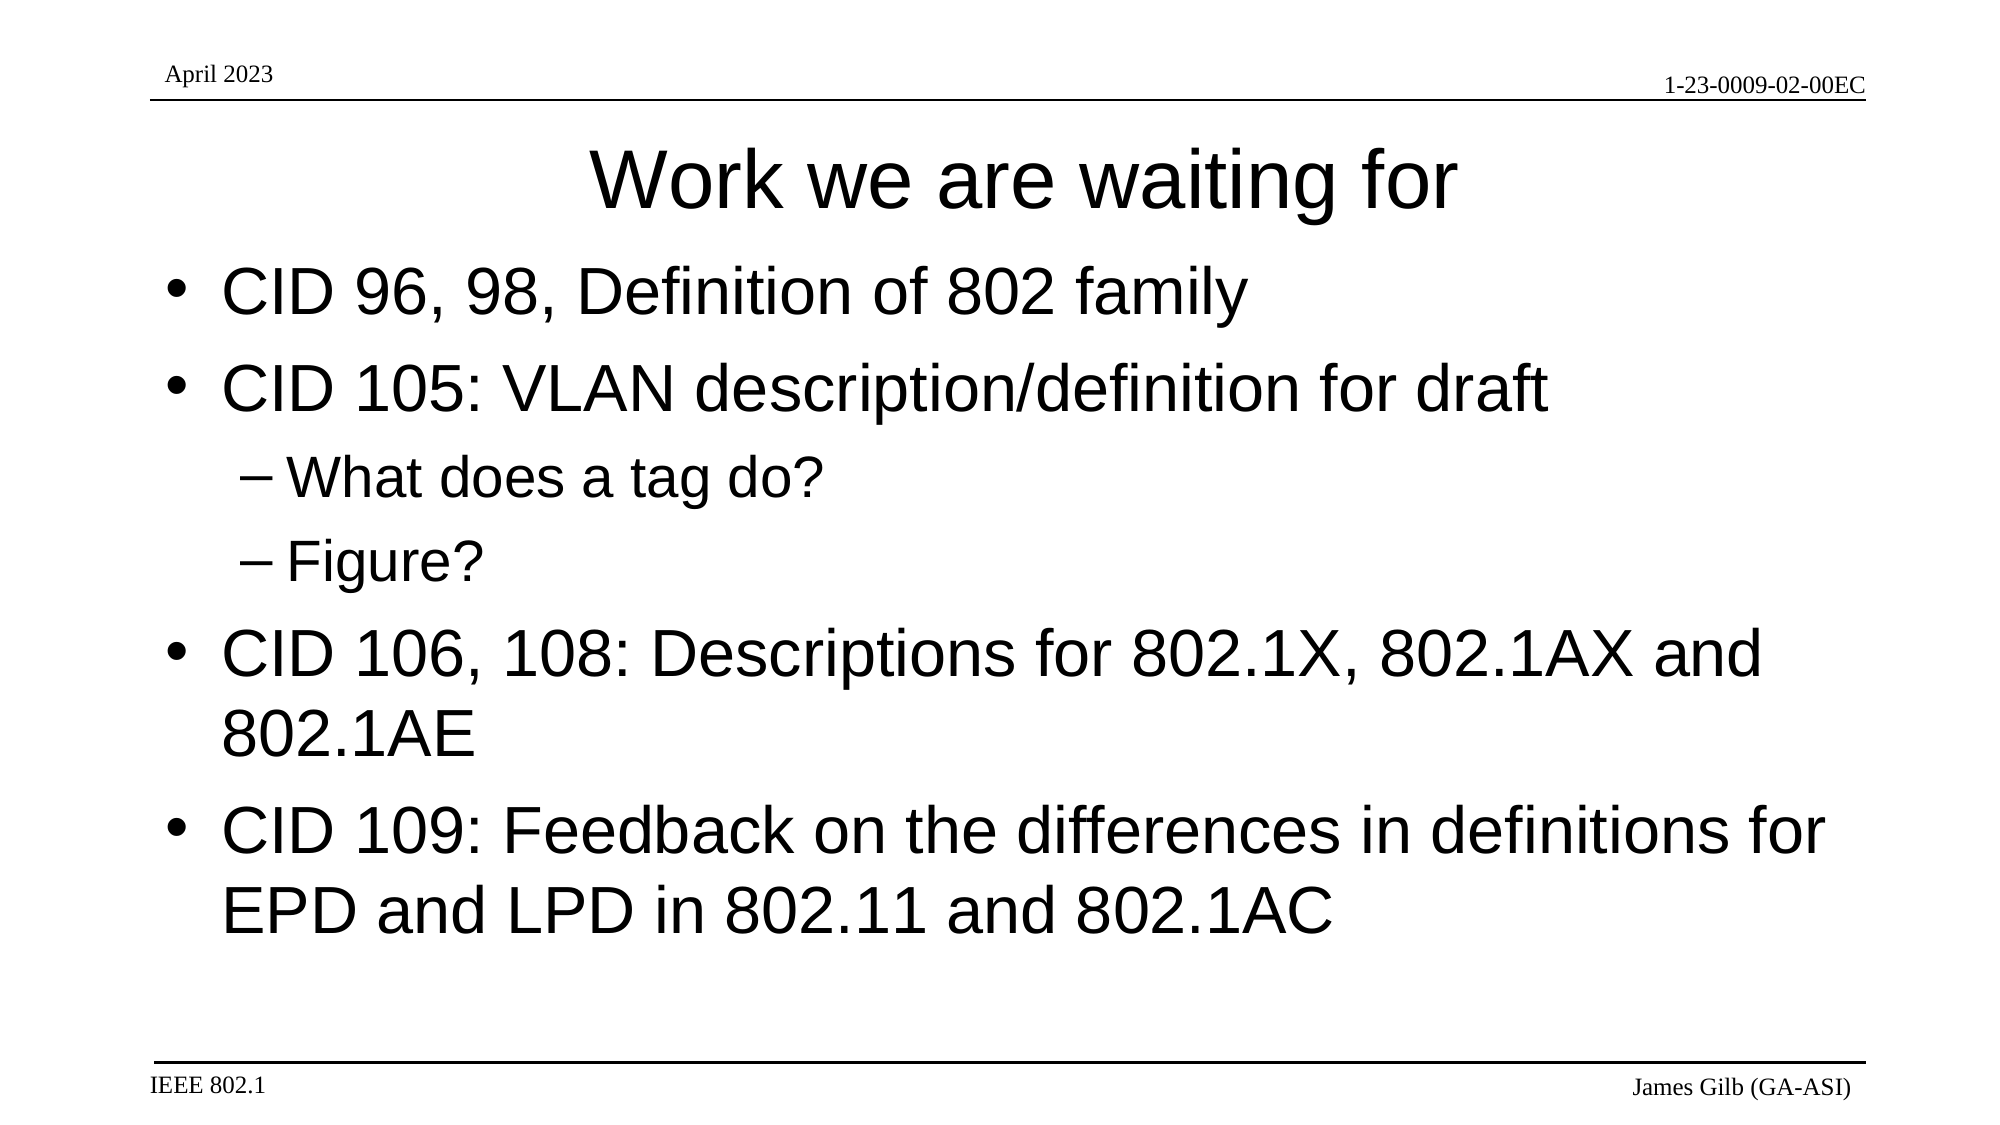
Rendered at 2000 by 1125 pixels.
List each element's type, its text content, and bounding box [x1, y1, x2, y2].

list CID 96, 98, Definition of 802 family CID 105: VLAN description/definition for draft What does a tag do? Figure? CID 106, 108: Descriptions for 802.1X, 802.1AX and 802.1AE CID 109: Feedback on the differences in definitions for EPD and LPD in 802.11 and 802.1AC [149, 239, 1900, 1051]
title Work we are waiting for [149, 112, 1900, 238]
